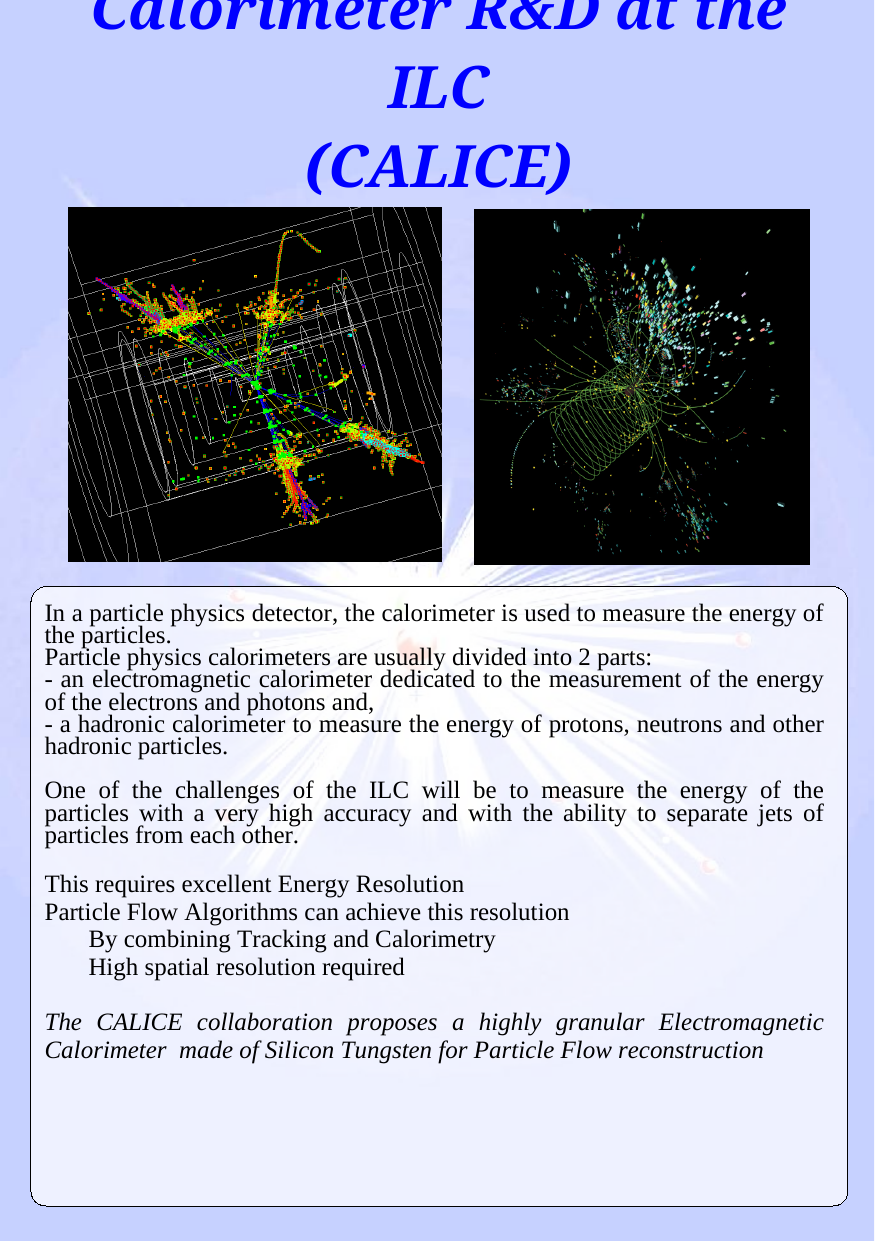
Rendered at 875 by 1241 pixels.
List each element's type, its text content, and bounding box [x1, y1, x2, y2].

picture [0, 0, 875, 1241]
text_box [31, 586, 848, 1207]
text_box In a particle physics detector, the calorimeter is used to measure the energy of the particles. Particle physics calorimeters are usually divided into 2 parts: - an electromagnetic calorimeter dedicated to the measurement of the energy of the electrons and photons and, - a hadronic calorimeter to measure the energy of protons, neutrons and other hadronic particles. One of the challenges of the ILC will be to measure the energy of the particles with a very high accuracy and with the ability to separate jets of particles from each other. This requires excellent Energy Resolution Particle Flow Algorithms can achieve this resolution By combining Tracking and Calorimetry High spatial resolution required The CALICE collaboration proposes a highly granular Electromagnetic Calorimeter made of Silicon Tungsten for Particle Flow reconstruction [29, 596, 840, 1196]
title Calorimeter R&D at the ILC (CALICE) [45, 0, 832, 173]
